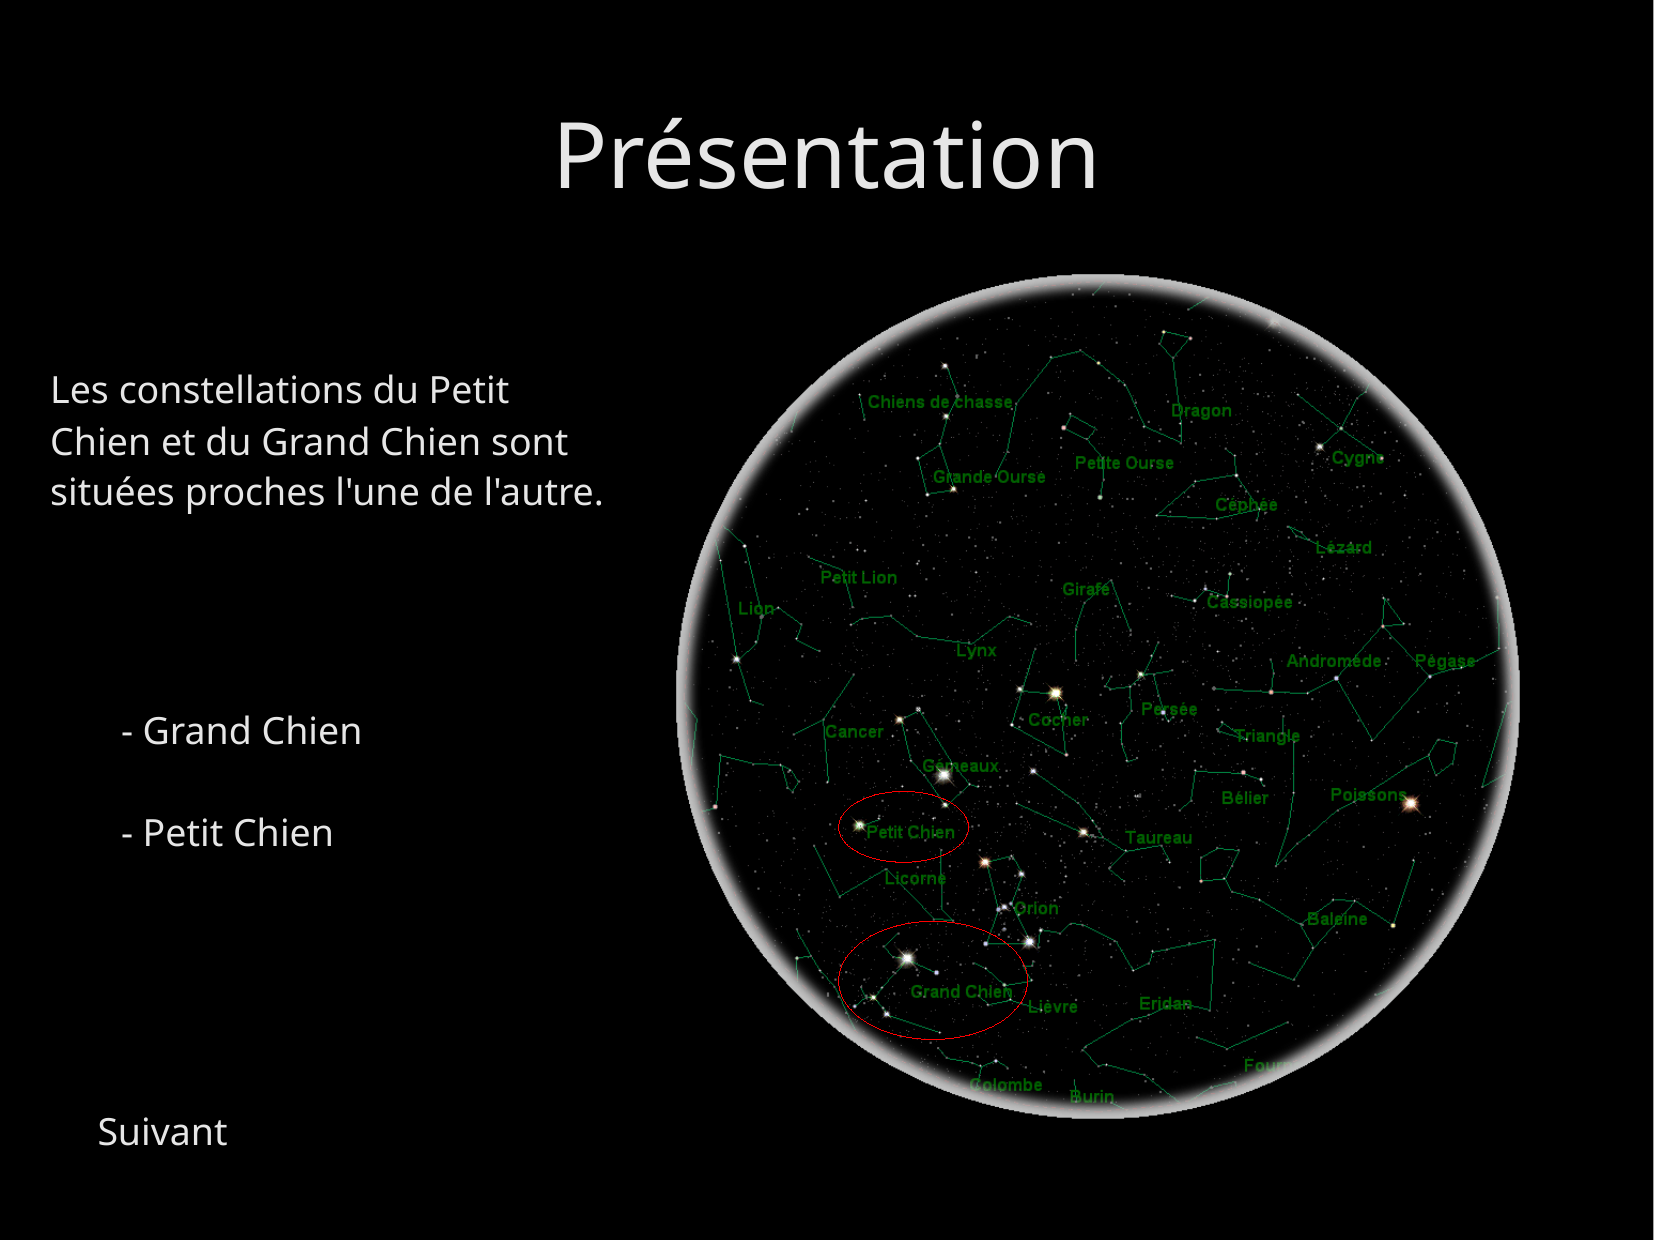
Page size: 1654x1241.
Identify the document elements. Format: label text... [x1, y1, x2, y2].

text_box Suivant [82, 1098, 244, 1166]
picture [673, 271, 1523, 1122]
title Présentation [82, 49, 1571, 257]
text_box - Grand Chien - Petit Chien [106, 696, 374, 870]
text_box Les constellations du Petit Chien et du Grand Chien sont situées proches l'une de l'autre. [35, 356, 626, 615]
